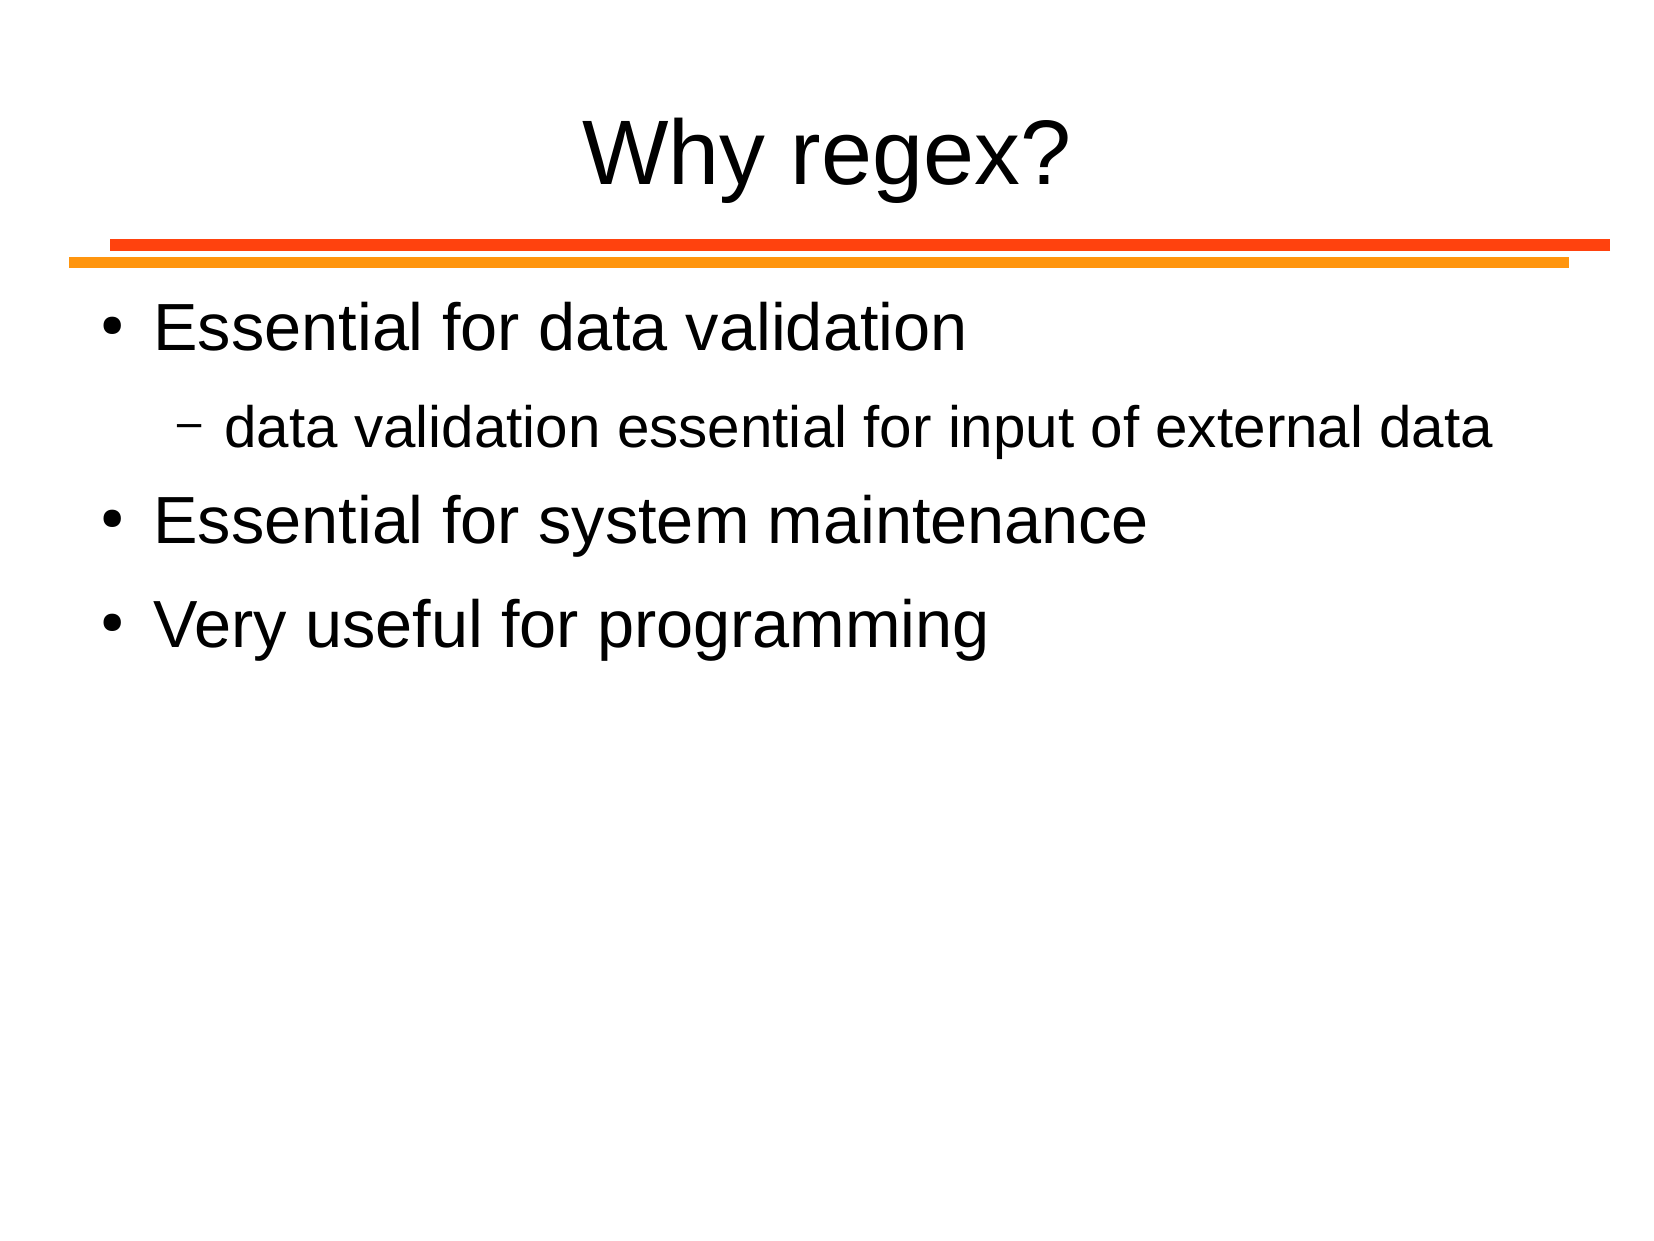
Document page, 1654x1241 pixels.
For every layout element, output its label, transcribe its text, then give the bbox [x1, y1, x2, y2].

list Essential for data validation data validation essential for input of external data Essential for system maintenance Very useful for programming [82, 290, 1571, 1109]
title Why regex? [82, 49, 1571, 257]
